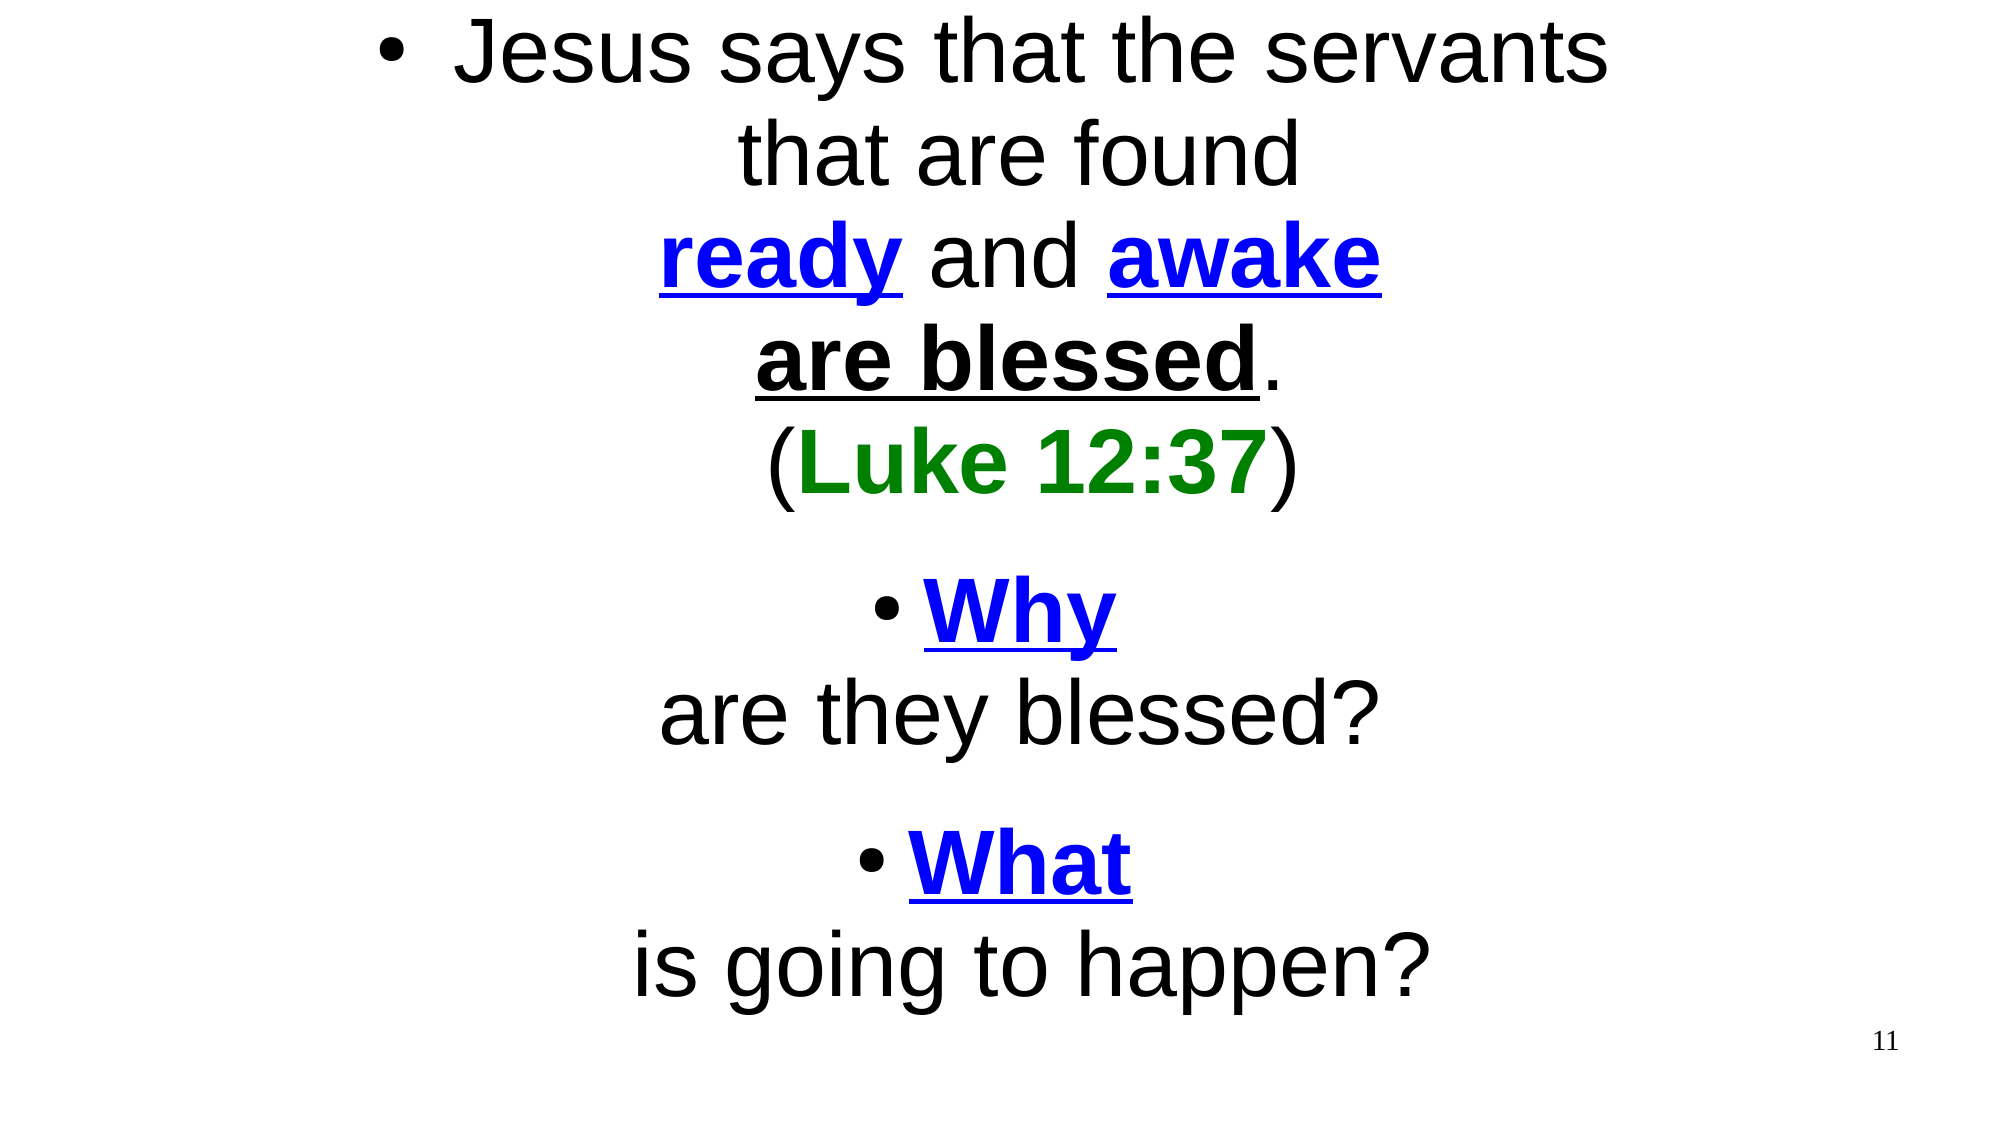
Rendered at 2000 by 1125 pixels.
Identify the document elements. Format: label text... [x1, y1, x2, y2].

list Jesus says that the servants that are found ready and awake are blessed. (Luke 12:37) Why are they blessed? What is going to happen? [0, 0, 1996, 1123]
